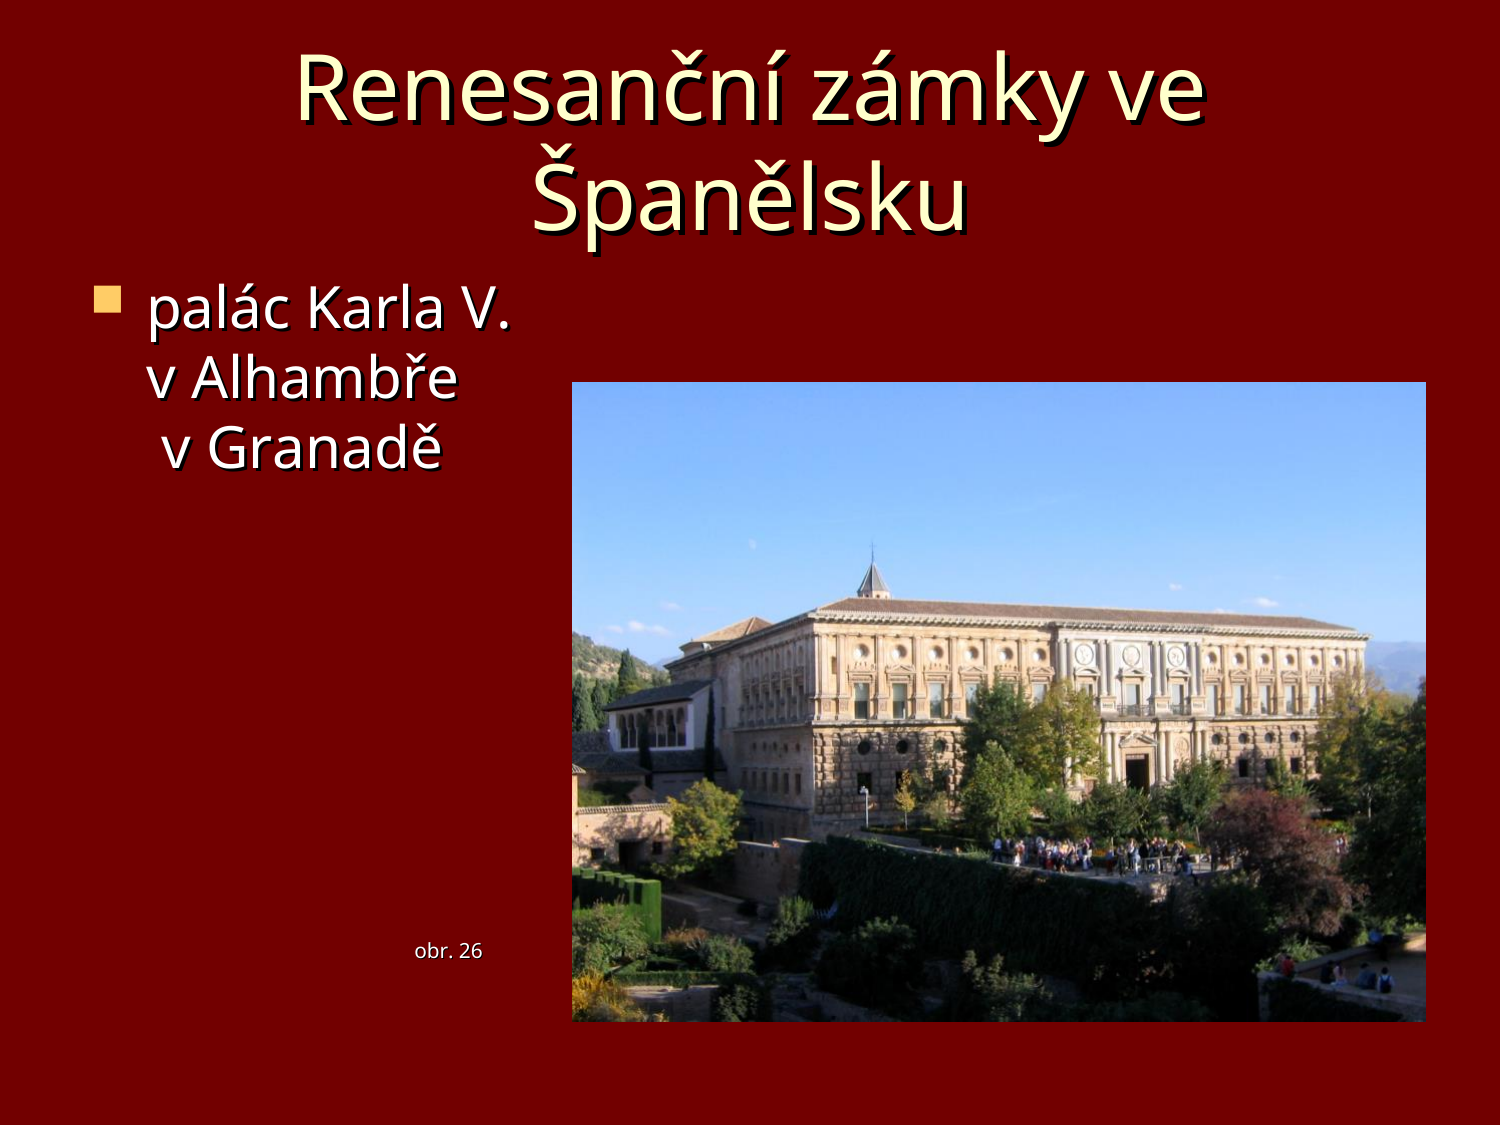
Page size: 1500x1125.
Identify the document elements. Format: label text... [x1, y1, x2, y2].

title Renesanční zámky ve Španělsku [75, 45, 1426, 233]
list palác Karla V. v Alhambře v Granadě obr. 26 [74, 262, 656, 1001]
text_box [572, 382, 1426, 1022]
